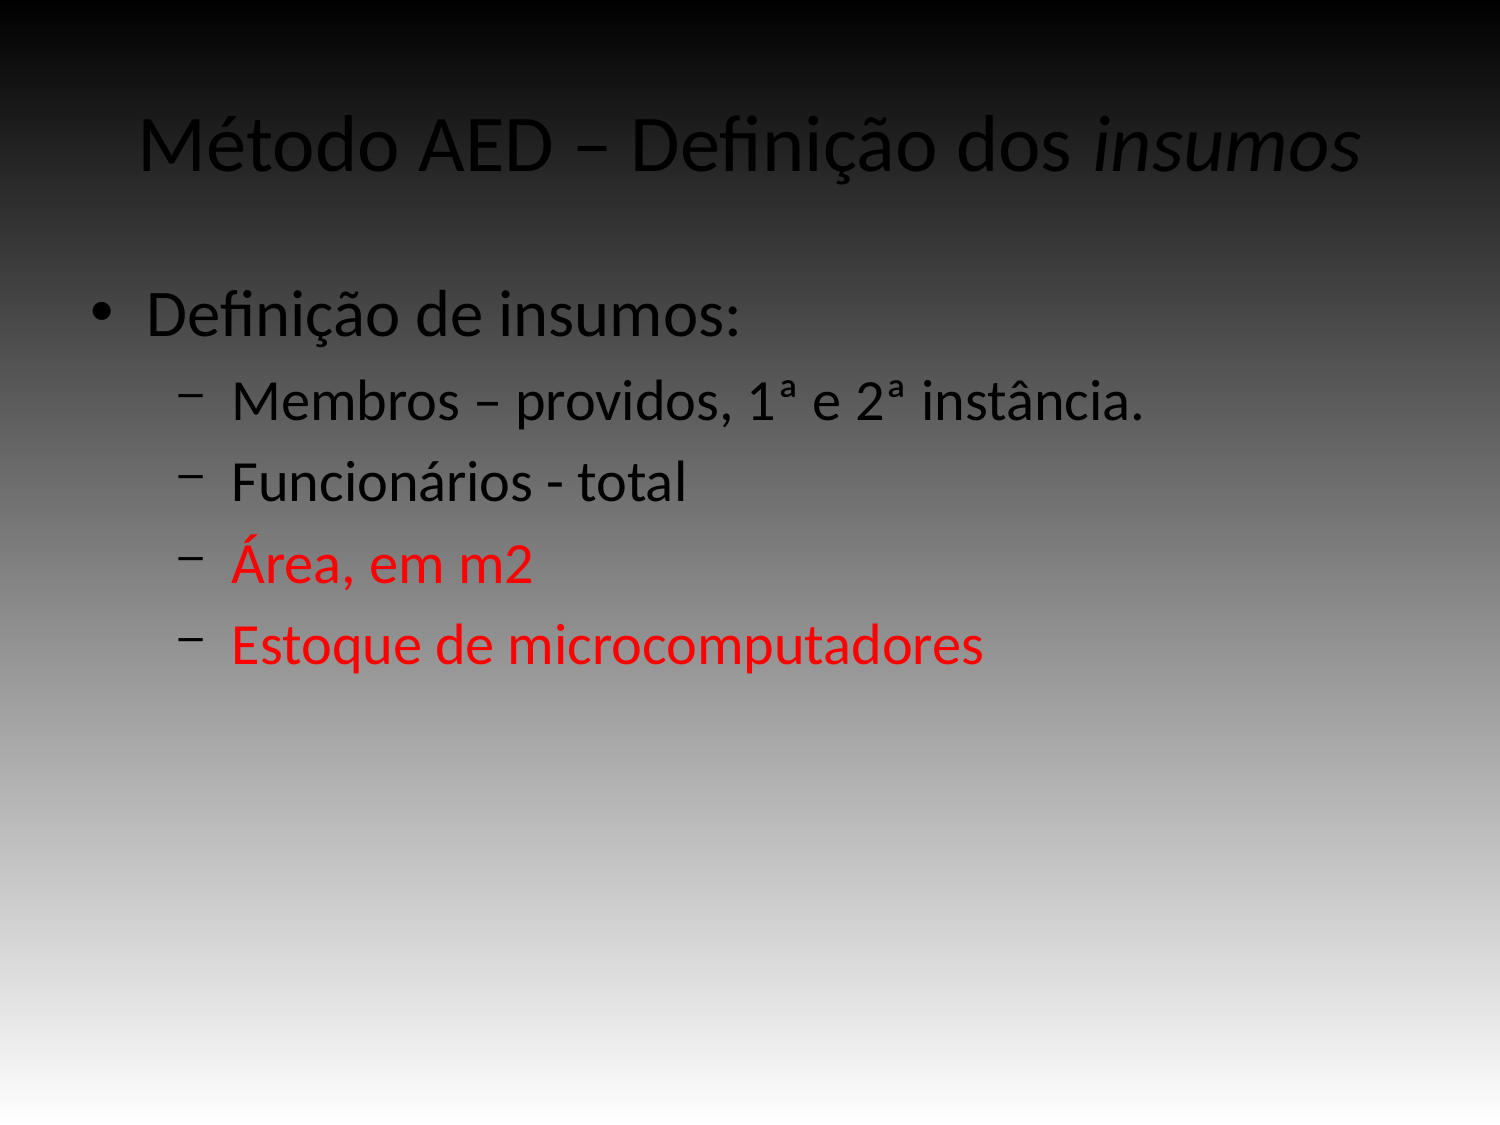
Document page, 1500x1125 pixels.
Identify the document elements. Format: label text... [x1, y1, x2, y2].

list Definição de insumos: Membros – providos, 1ª e 2ª instância. Funcionários - total Área, em m2 Estoque de microcomputadores [75, 262, 1425, 1005]
title Método AED – Definição dos insumos [75, 45, 1425, 233]
